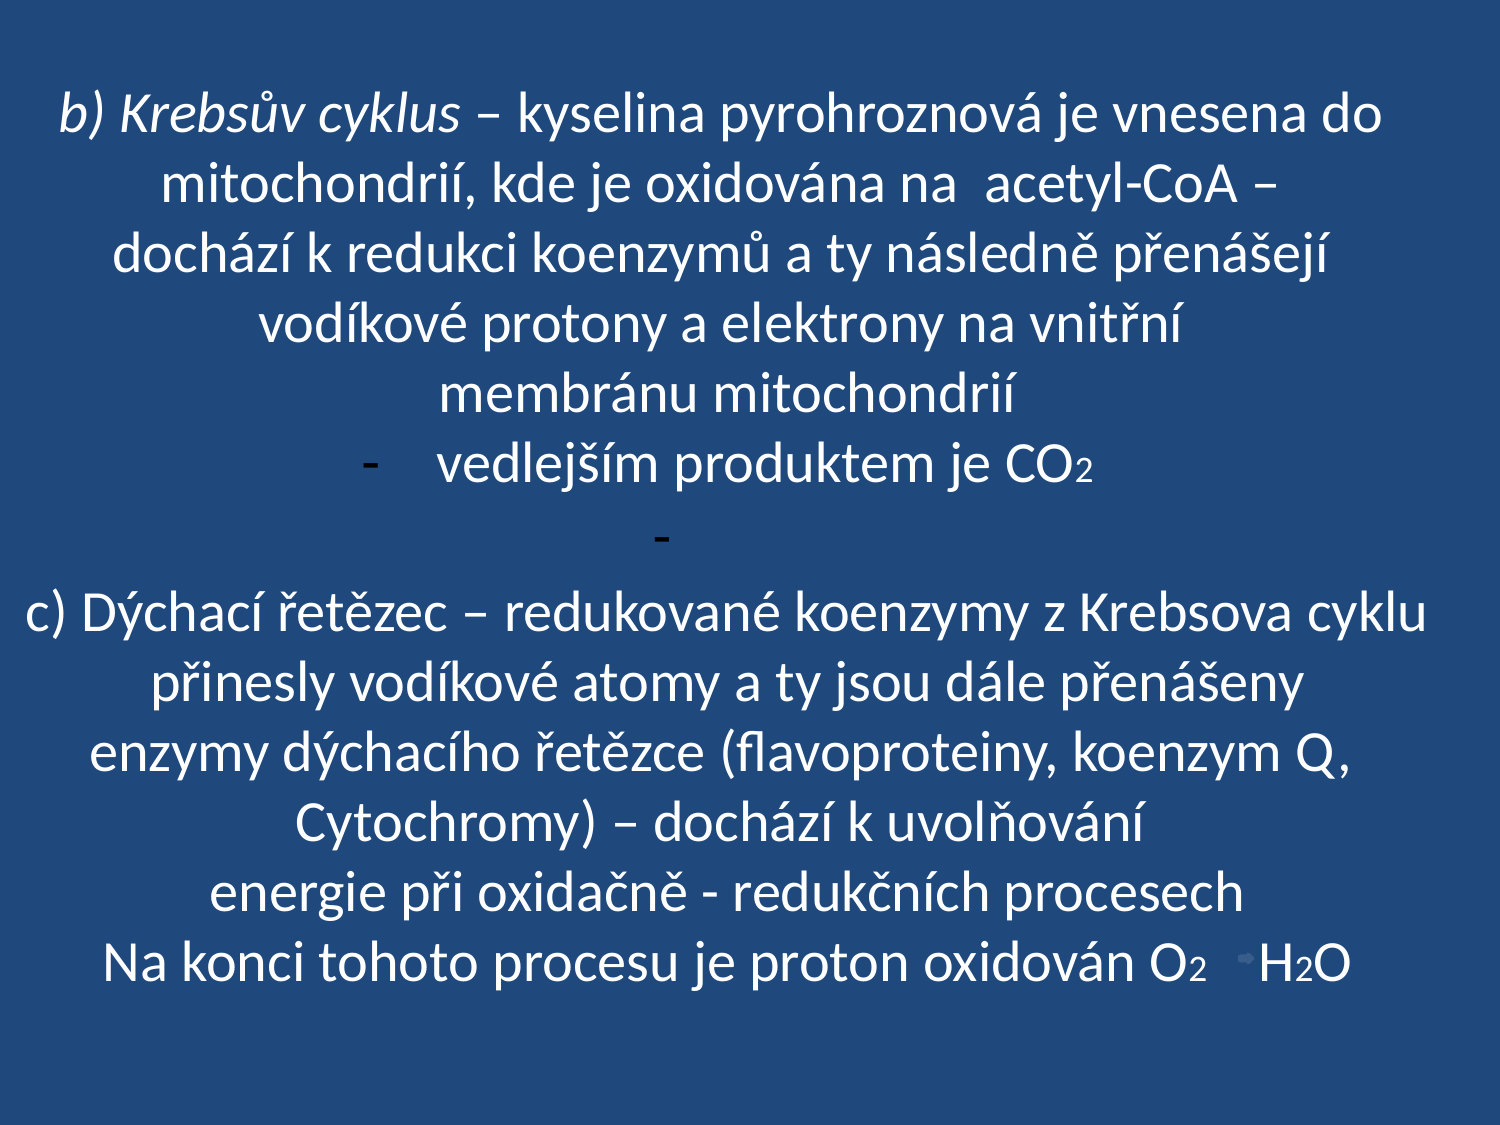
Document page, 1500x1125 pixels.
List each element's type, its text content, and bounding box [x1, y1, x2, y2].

text_box [1240, 954, 1253, 963]
text_box b) Krebsův cyklus – kyselina pyrohroznová je vnesena do mitochondrií, kde je oxidována na acetyl-CoA – dochází k redukci koenzymů a ty následně přenášejí vodíkové protony a elektrony na vnitřní membránu mitochondrií vedlejším produktem je CO2 c) Dýchací řetězec – redukované koenzymy z Krebsova cyklu přinesly vodíkové atomy a ty jsou dále přenášeny enzymy dýchacího řetězce (flavoproteiny, koenzym Q, Cytochromy) – dochází k uvolňování energie při oxidačně - redukčních procesech Na konci tohoto procesu je proton oxidován O2 H2O [10, 66, 1483, 1125]
